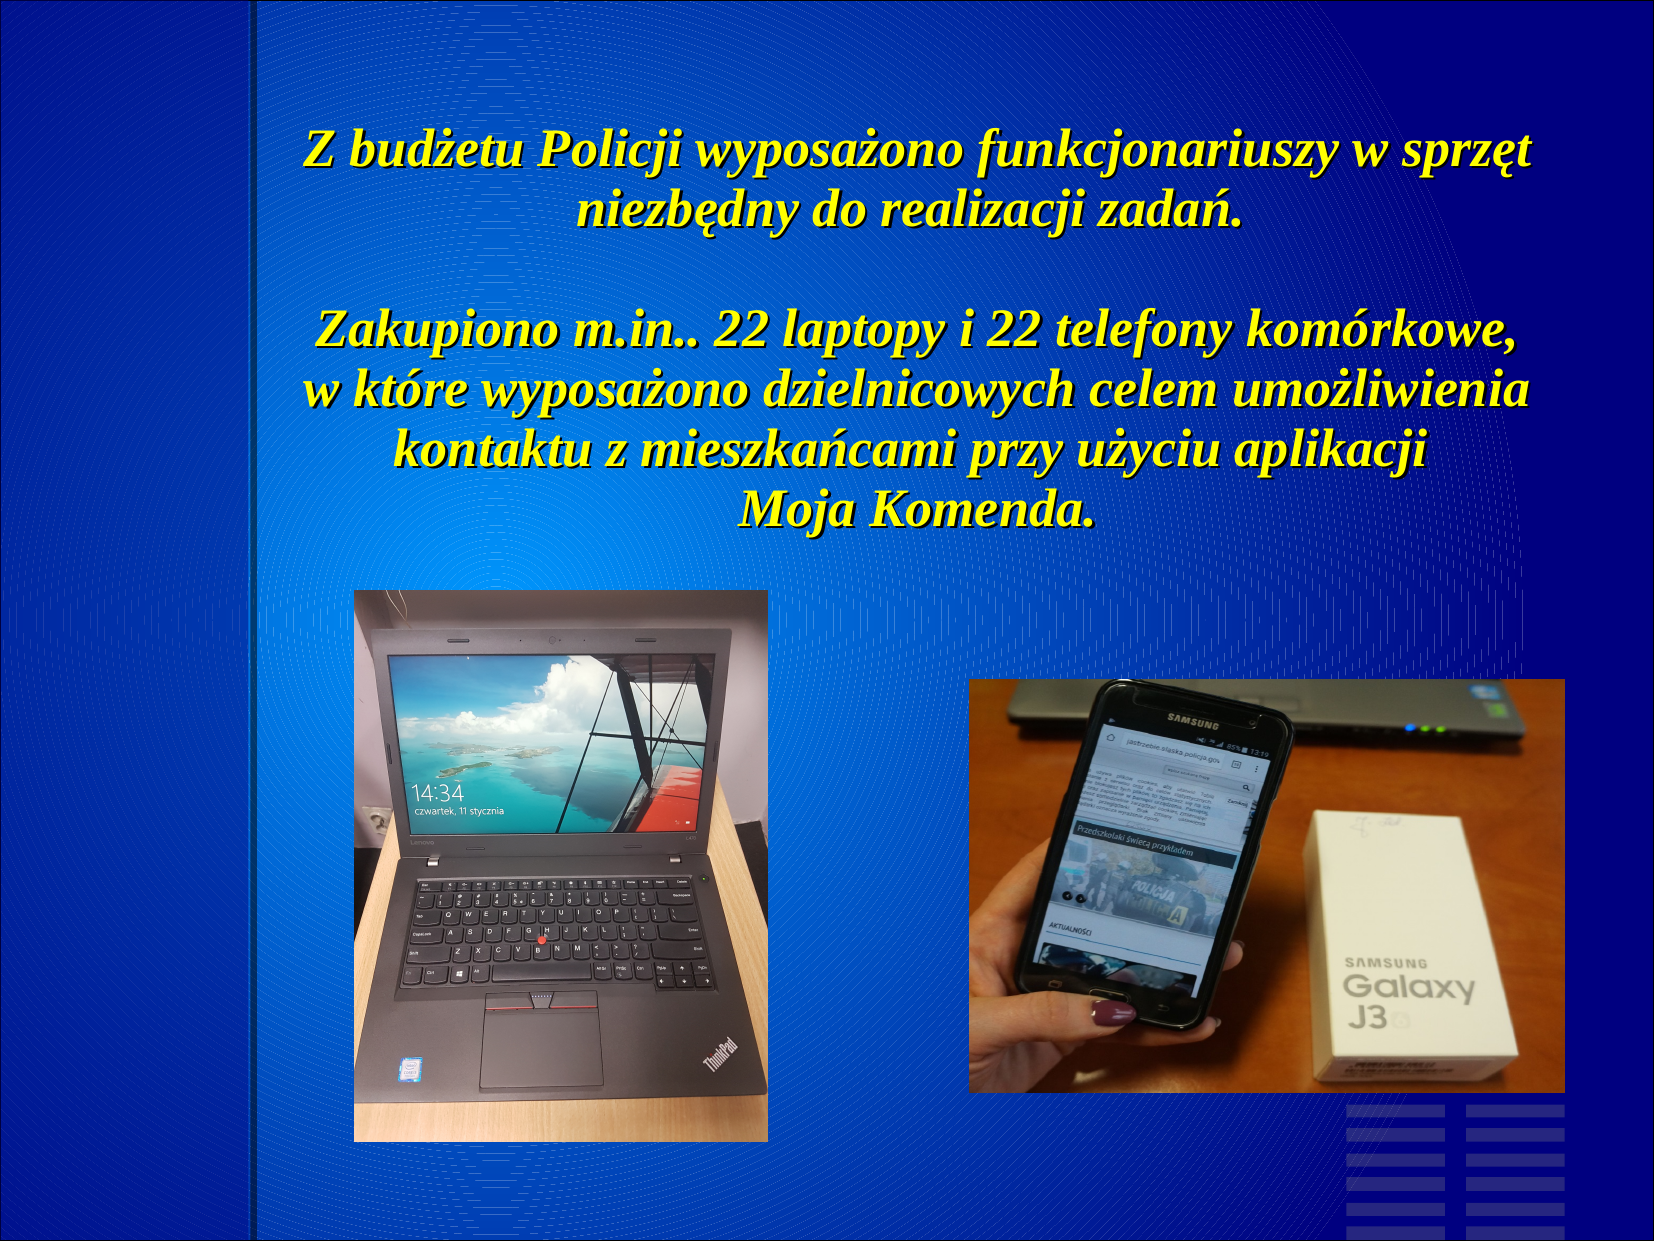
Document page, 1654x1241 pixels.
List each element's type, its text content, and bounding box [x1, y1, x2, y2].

picture [354, 590, 768, 1142]
title Z budżetu Policji wyposażono funkcjonariuszy w sprzęt niezbędny do realizacji zadań. Zakupiono m.in.. 22 laptopy i 22 telefony komórkowe, w które wyposażono dzielnicowych celem umożliwienia kontaktu z mieszkańcami przy użyciu aplikacji Moja Komenda. [270, 118, 1565, 719]
picture [969, 679, 1565, 1093]
